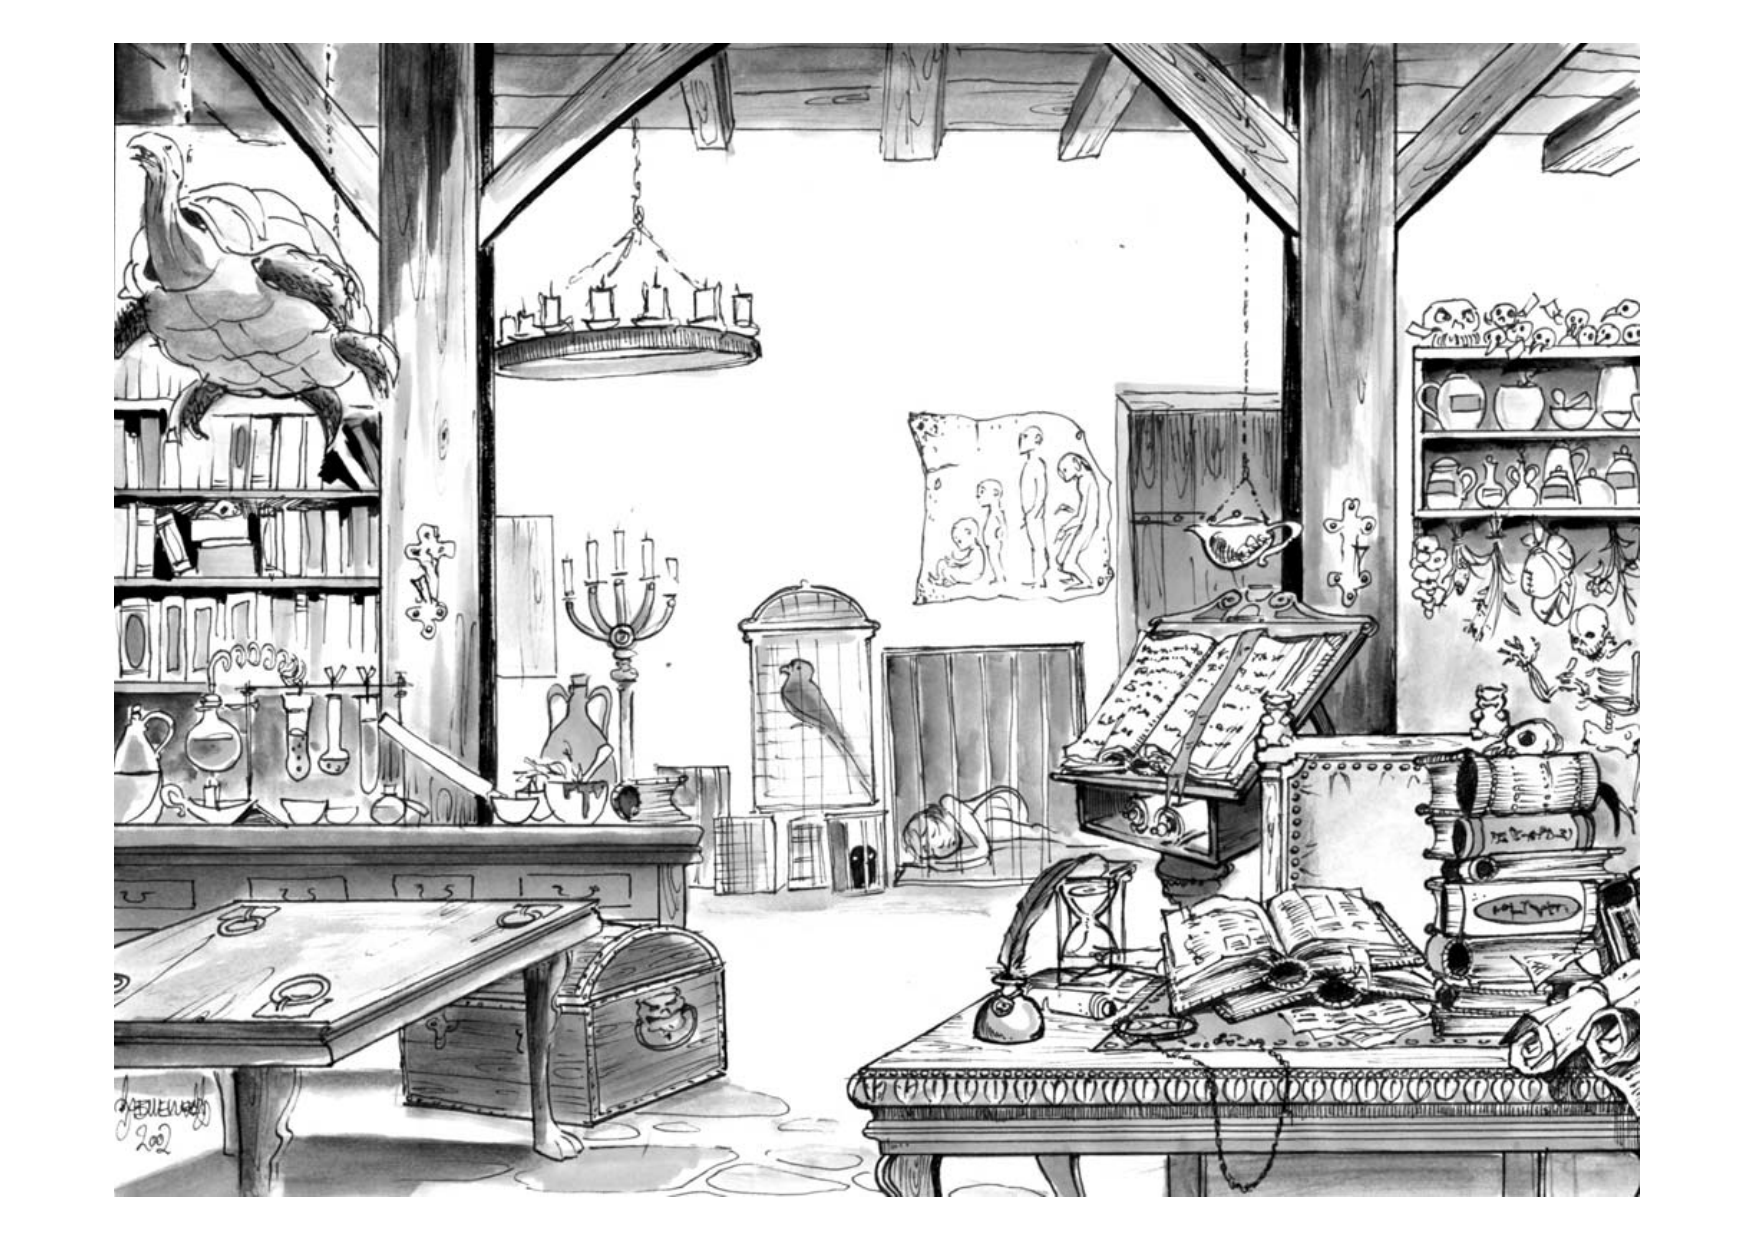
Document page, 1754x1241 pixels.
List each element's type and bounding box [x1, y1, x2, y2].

picture [114, 43, 1640, 1197]
